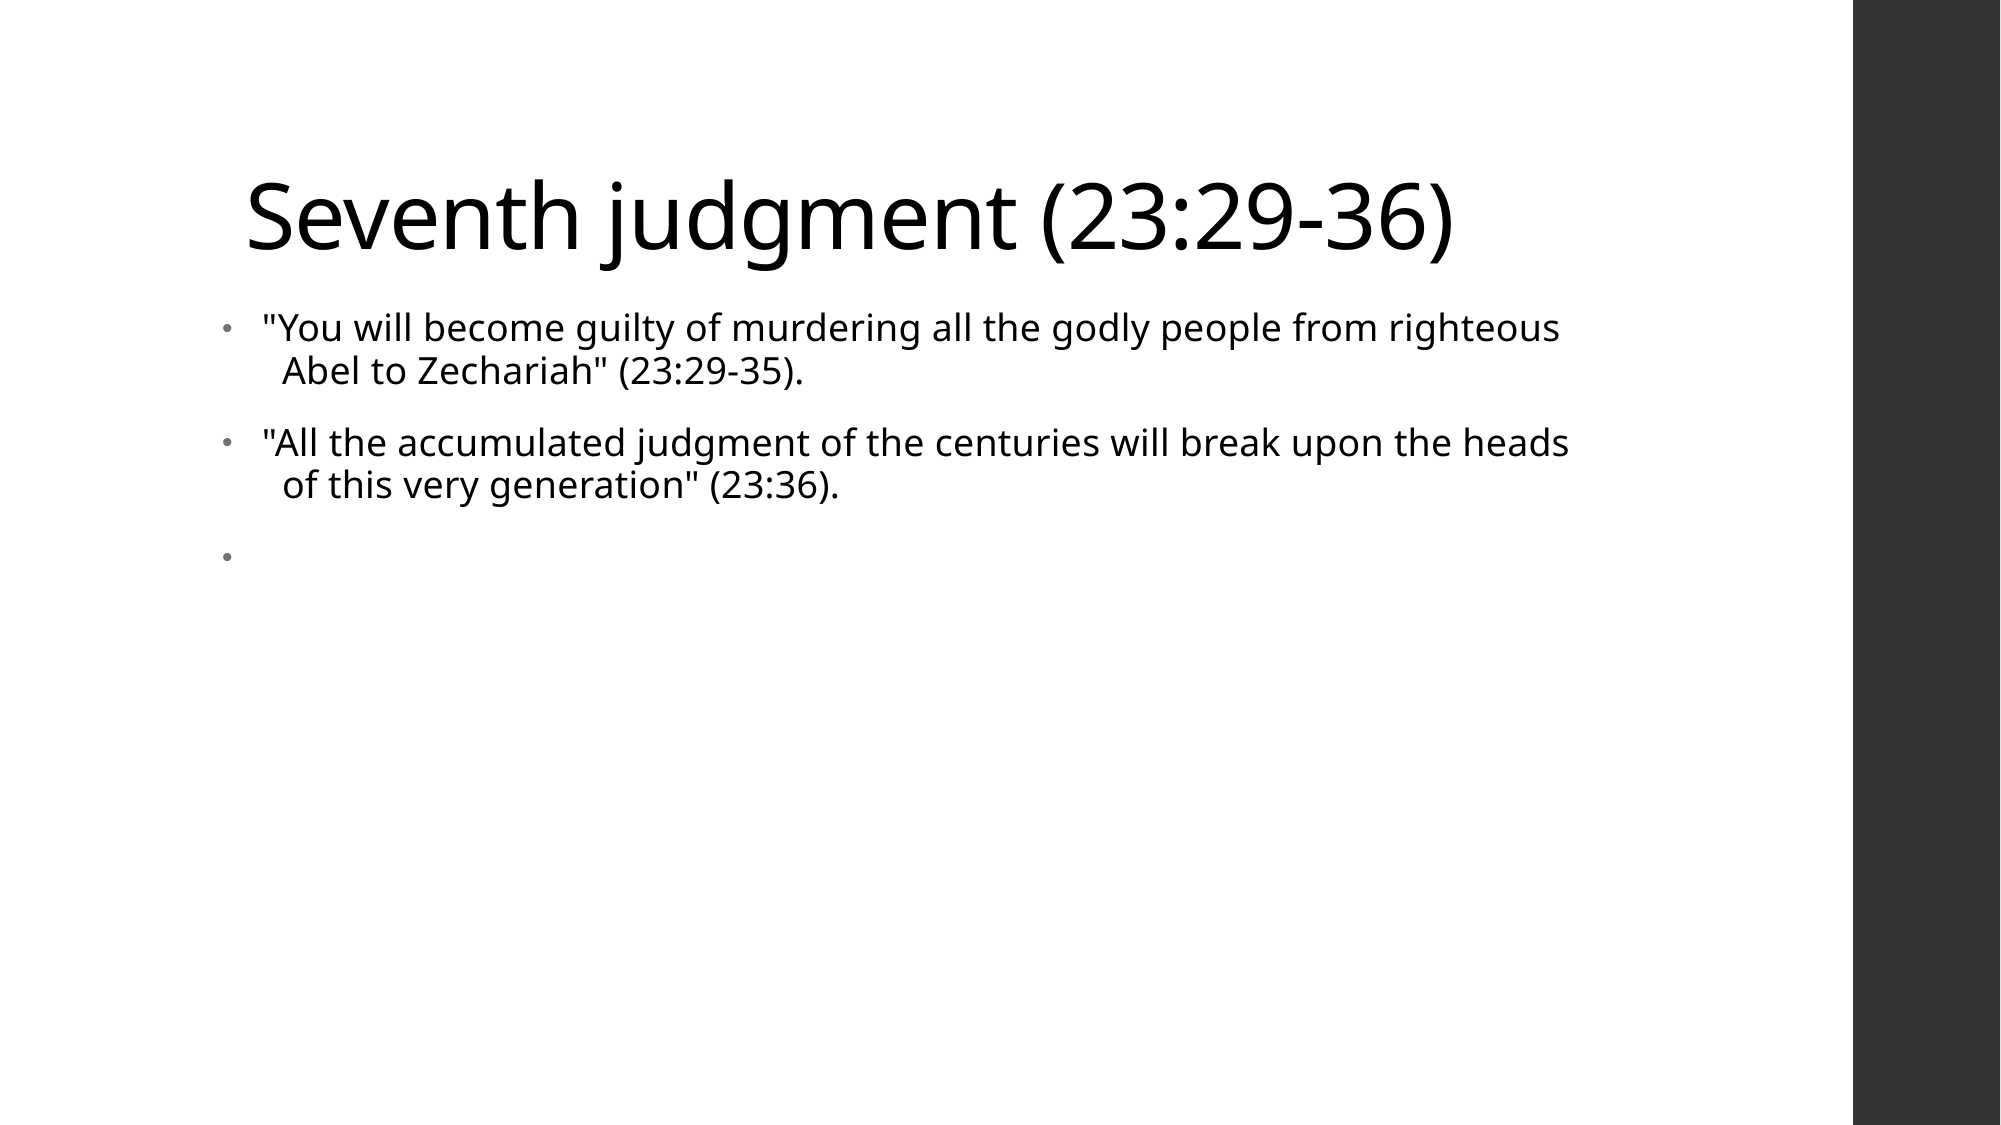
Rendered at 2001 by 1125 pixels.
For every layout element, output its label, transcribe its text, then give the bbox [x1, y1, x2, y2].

title Seventh judgment (23:29-36) [206, 60, 1797, 278]
list "You will become guilty of murdering all the godly people from righteous Abel to Zechariah" (23:29-35). "All the accumulated judgment of the centuries will break upon the heads of this very generation" (23:36). [206, 299, 1617, 1014]
